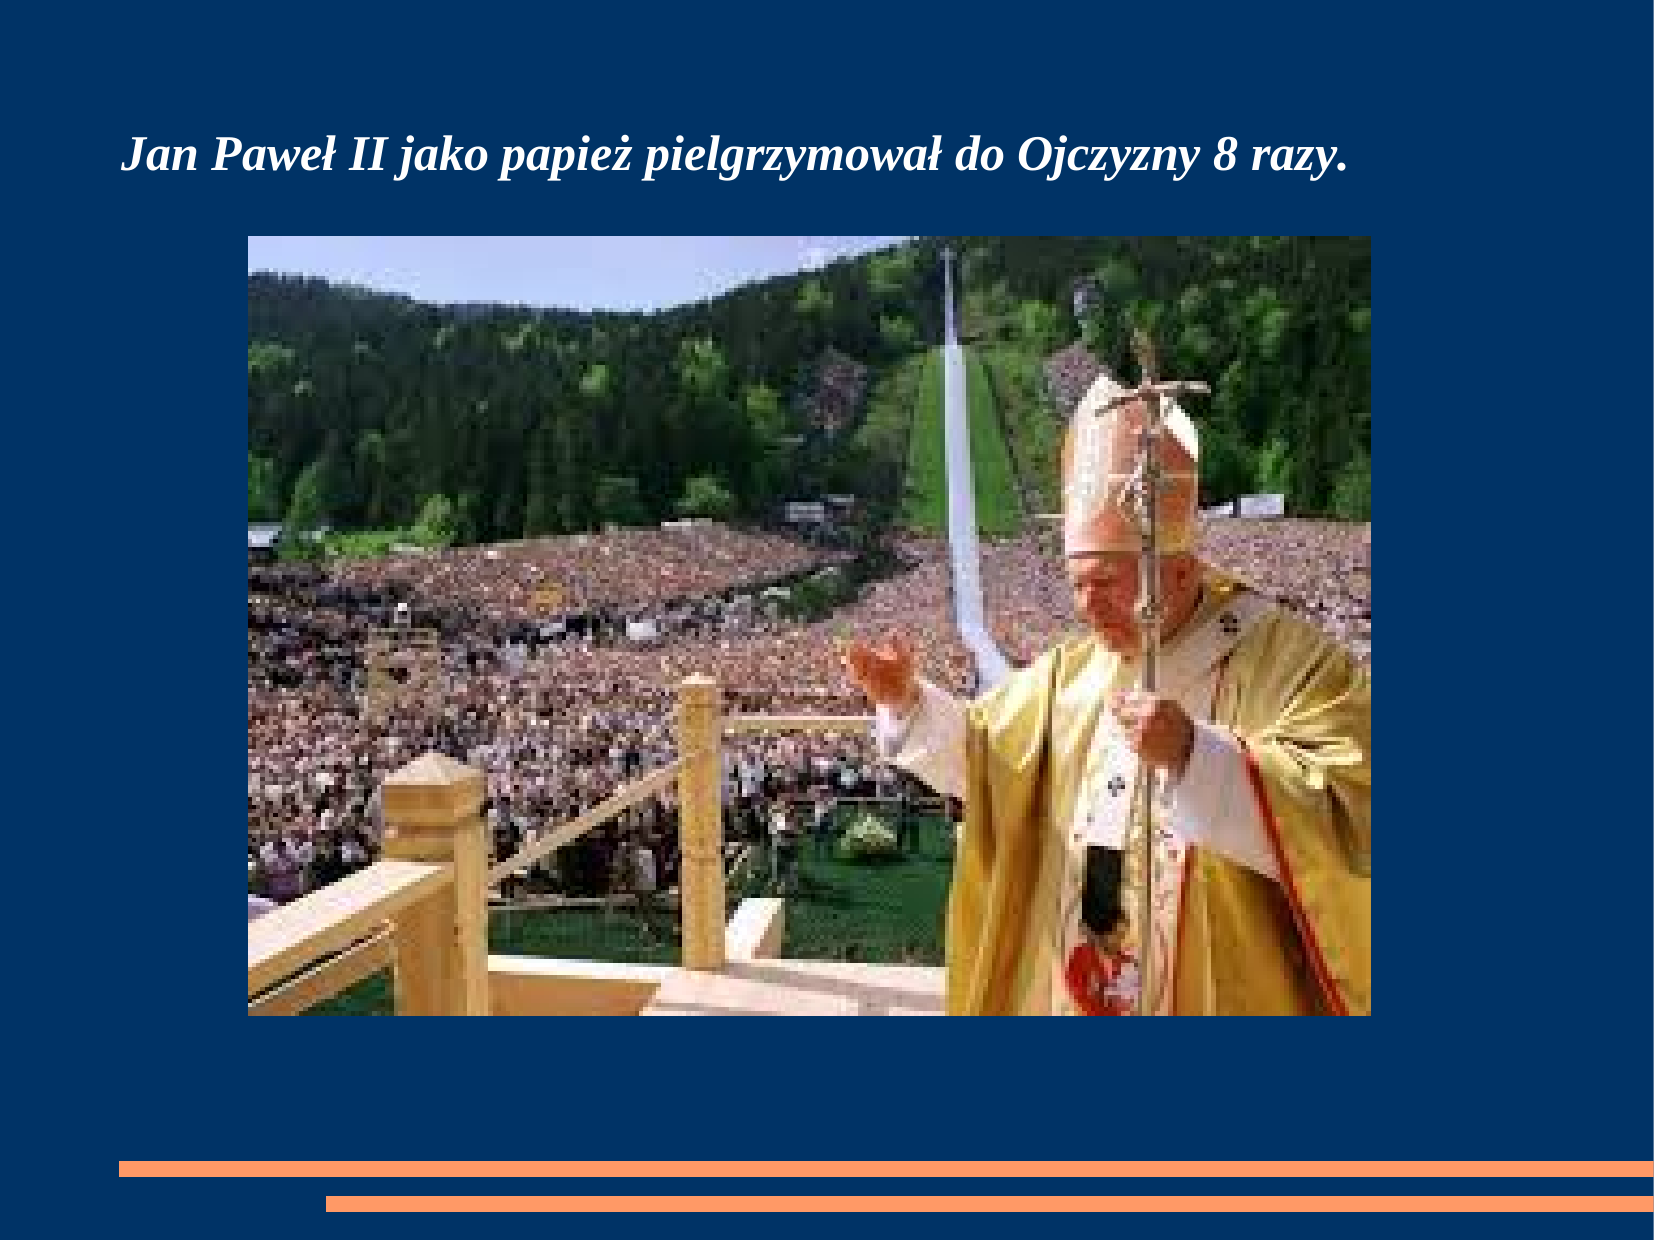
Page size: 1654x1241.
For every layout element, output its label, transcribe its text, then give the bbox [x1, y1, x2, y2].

title Jan Paweł II jako papież pielgrzymował do Ojczyzny 8 razy. [121, 46, 1534, 254]
picture [248, 236, 1371, 1016]
